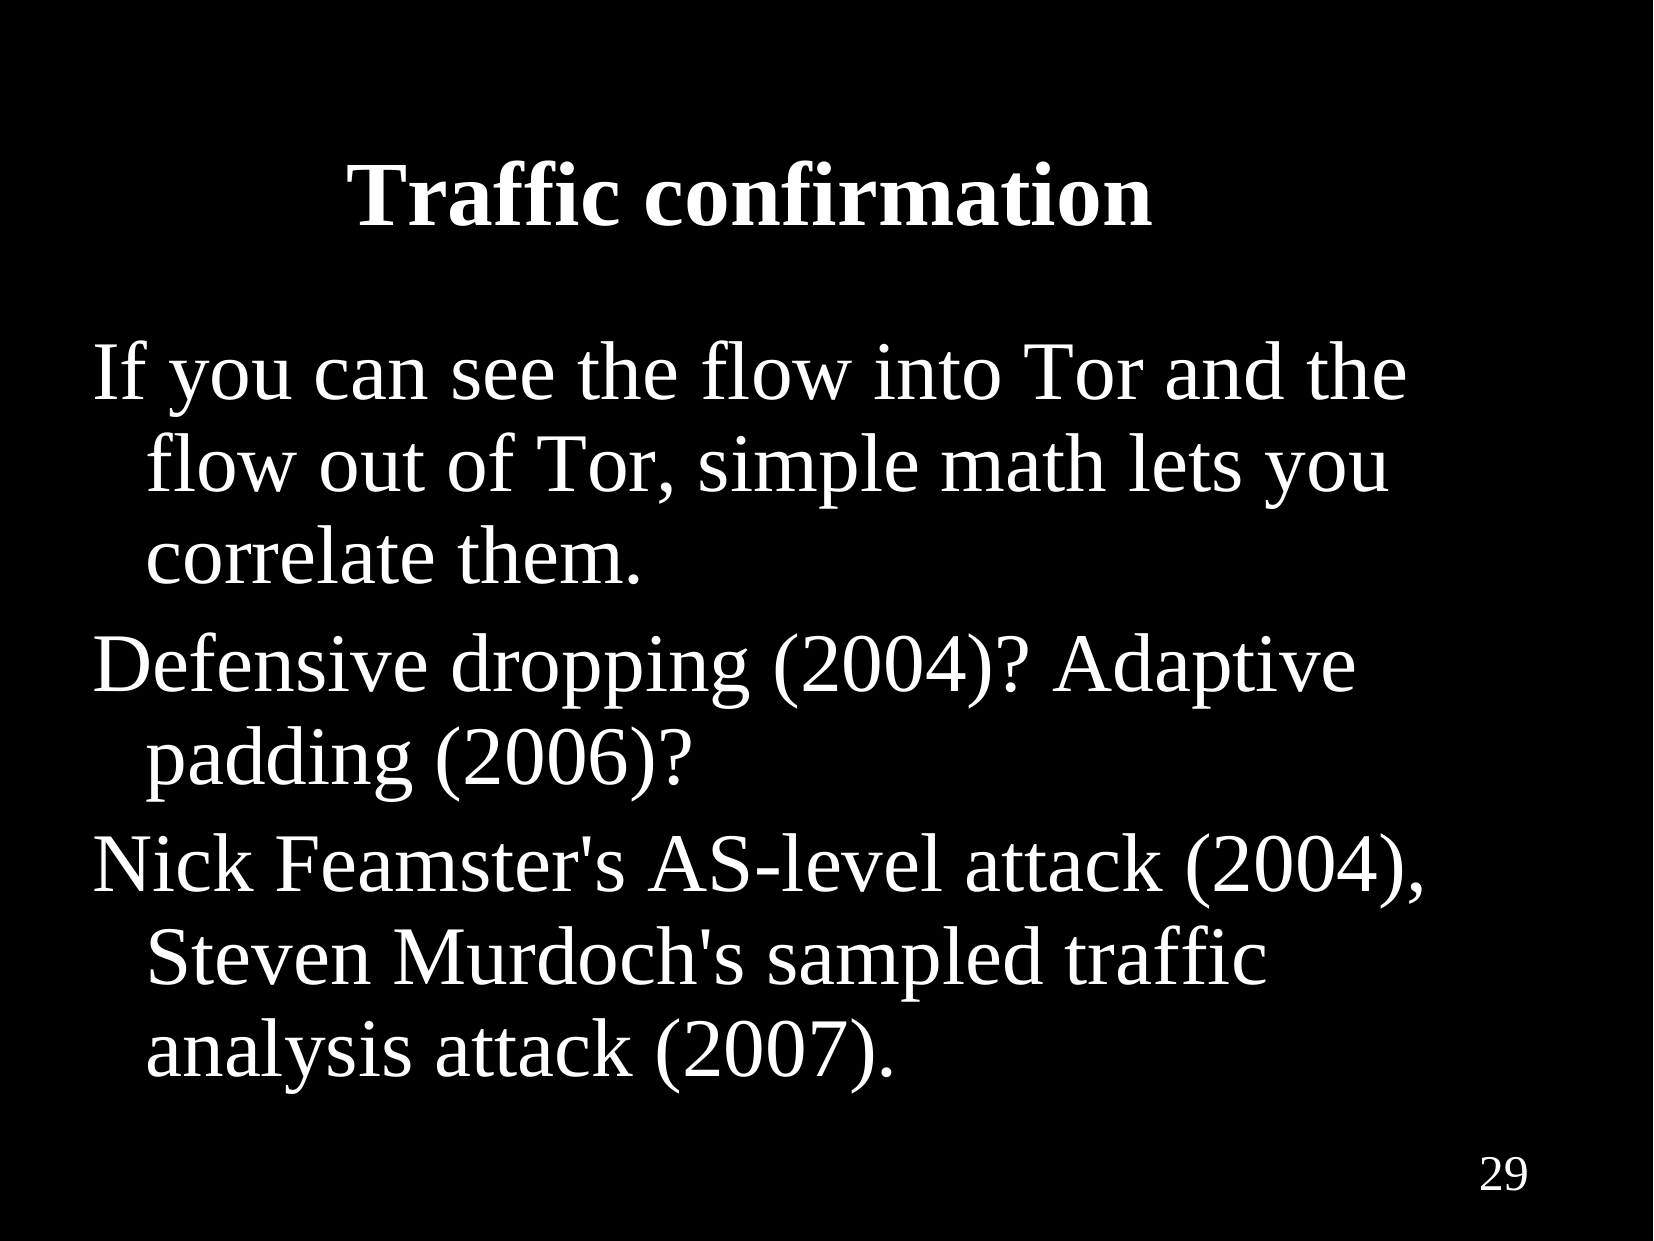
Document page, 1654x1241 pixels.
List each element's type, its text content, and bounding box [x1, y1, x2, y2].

list If you can see the flow into Tor and the flow out of Tor, simple math lets you correlate them. Defensive dropping (2004)? Adaptive padding (2006)? Nick Feamster's AS-level attack (2004), Steven Murdoch's sampled traffic analysis attack (2007). [74, 325, 1539, 1123]
title Traffic confirmation [112, 100, 1388, 288]
